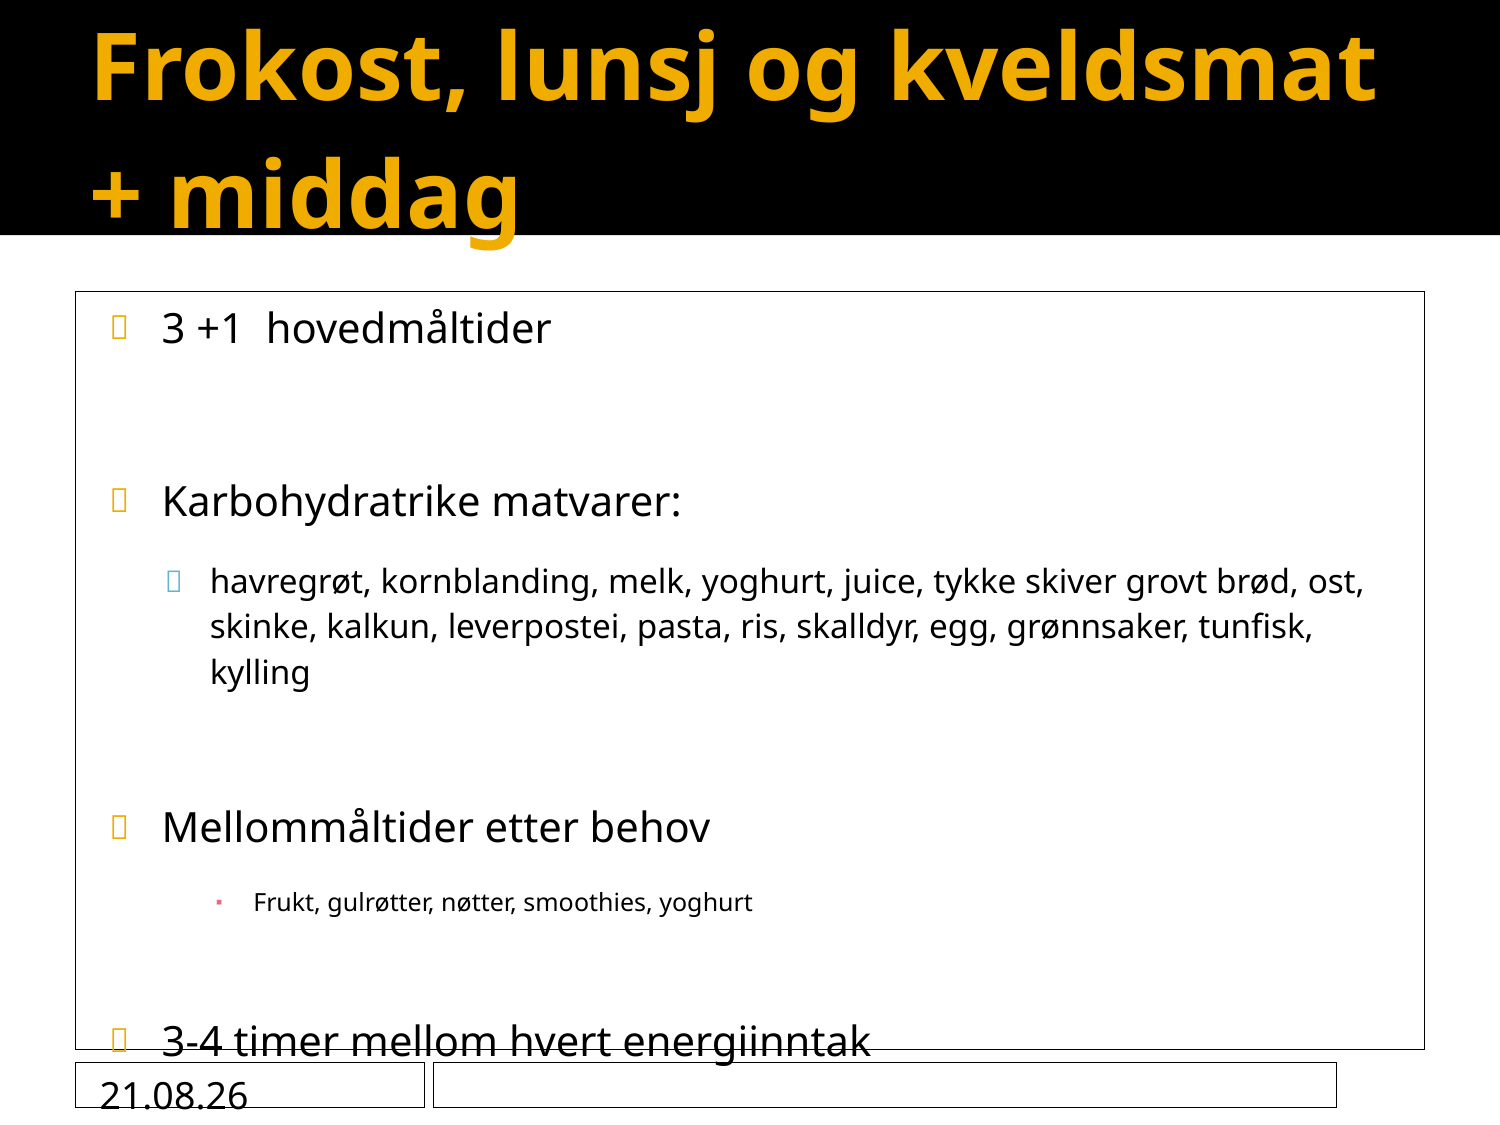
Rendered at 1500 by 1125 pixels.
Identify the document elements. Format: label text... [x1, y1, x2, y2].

list 3 +1 hovedmåltider Karbohydratrike matvarer: havregrøt, kornblanding, melk, yoghurt, juice, tykke skiver grovt brød, ost, skinke, kalkun, leverpostei, pasta, ris, skalldyr, egg, grønnsaker, tunfisk, kylling Mellommåltider etter behov Frukt, gulrøtter, nøtter, smoothies, yoghurt 3-4 timer mellom hvert energiinntak Hyppig små måltider er viktig for prestasjon og optimal kroppssammensetning Små måltider øker opptak av næringsstoffer og minsker risiko for dårlige matvarevalg [75, 291, 1425, 1050]
title Frokost, lunsj og kveldsmat + middag [75, 25, 1425, 231]
